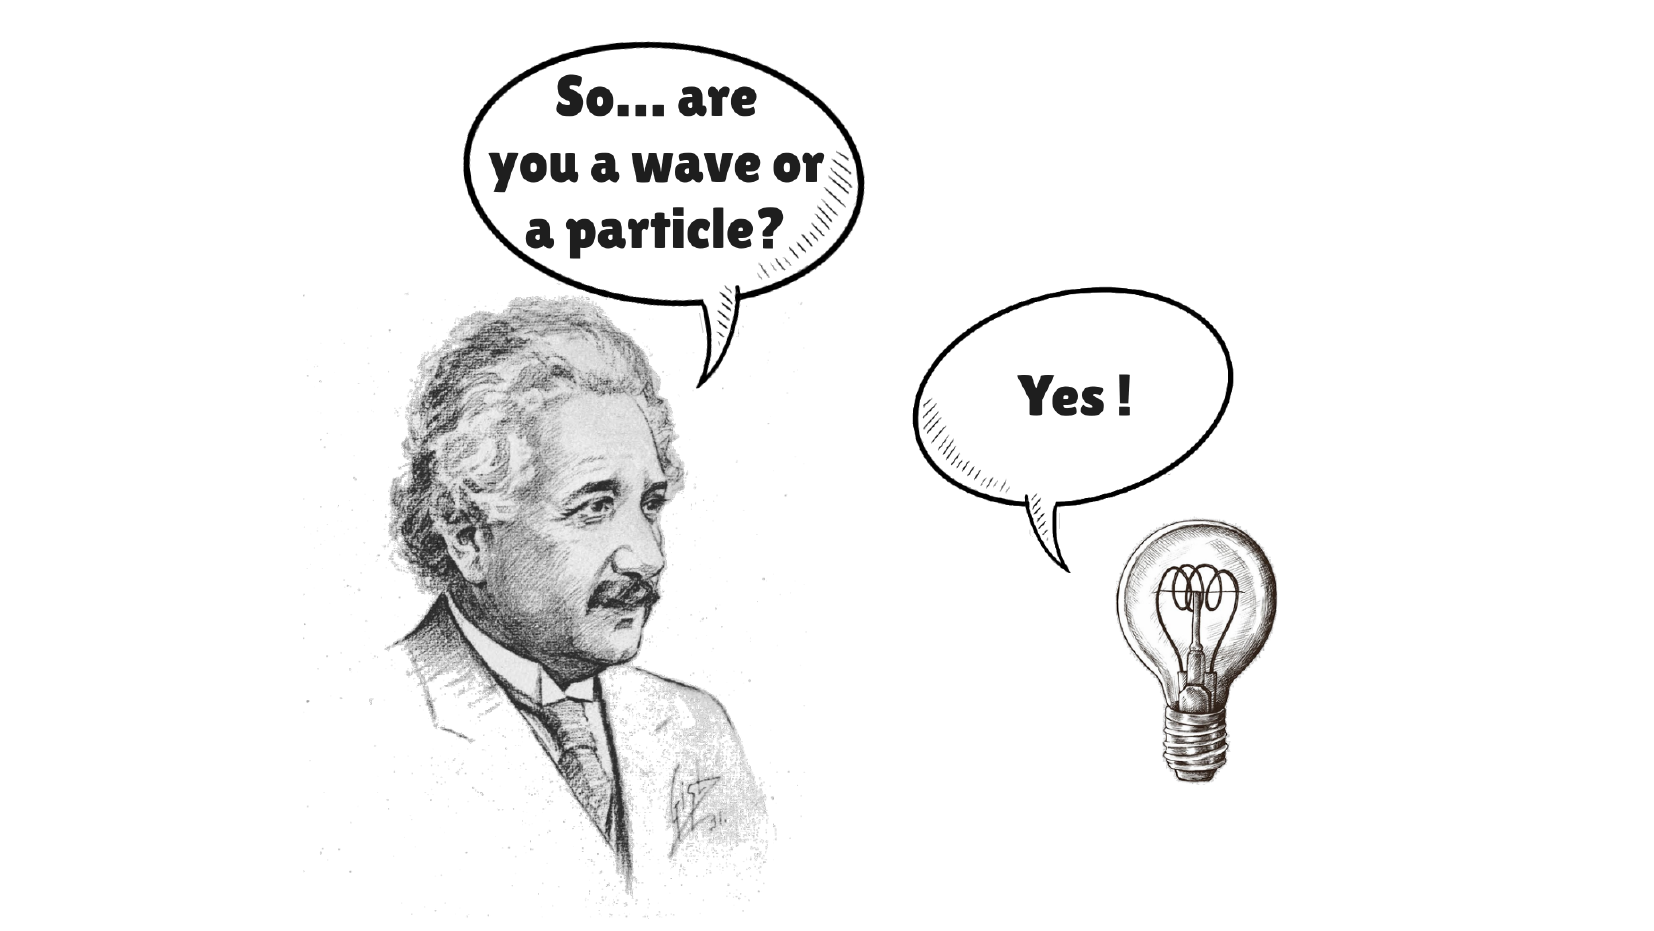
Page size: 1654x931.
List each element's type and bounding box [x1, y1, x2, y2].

picture [295, 0, 1359, 926]
